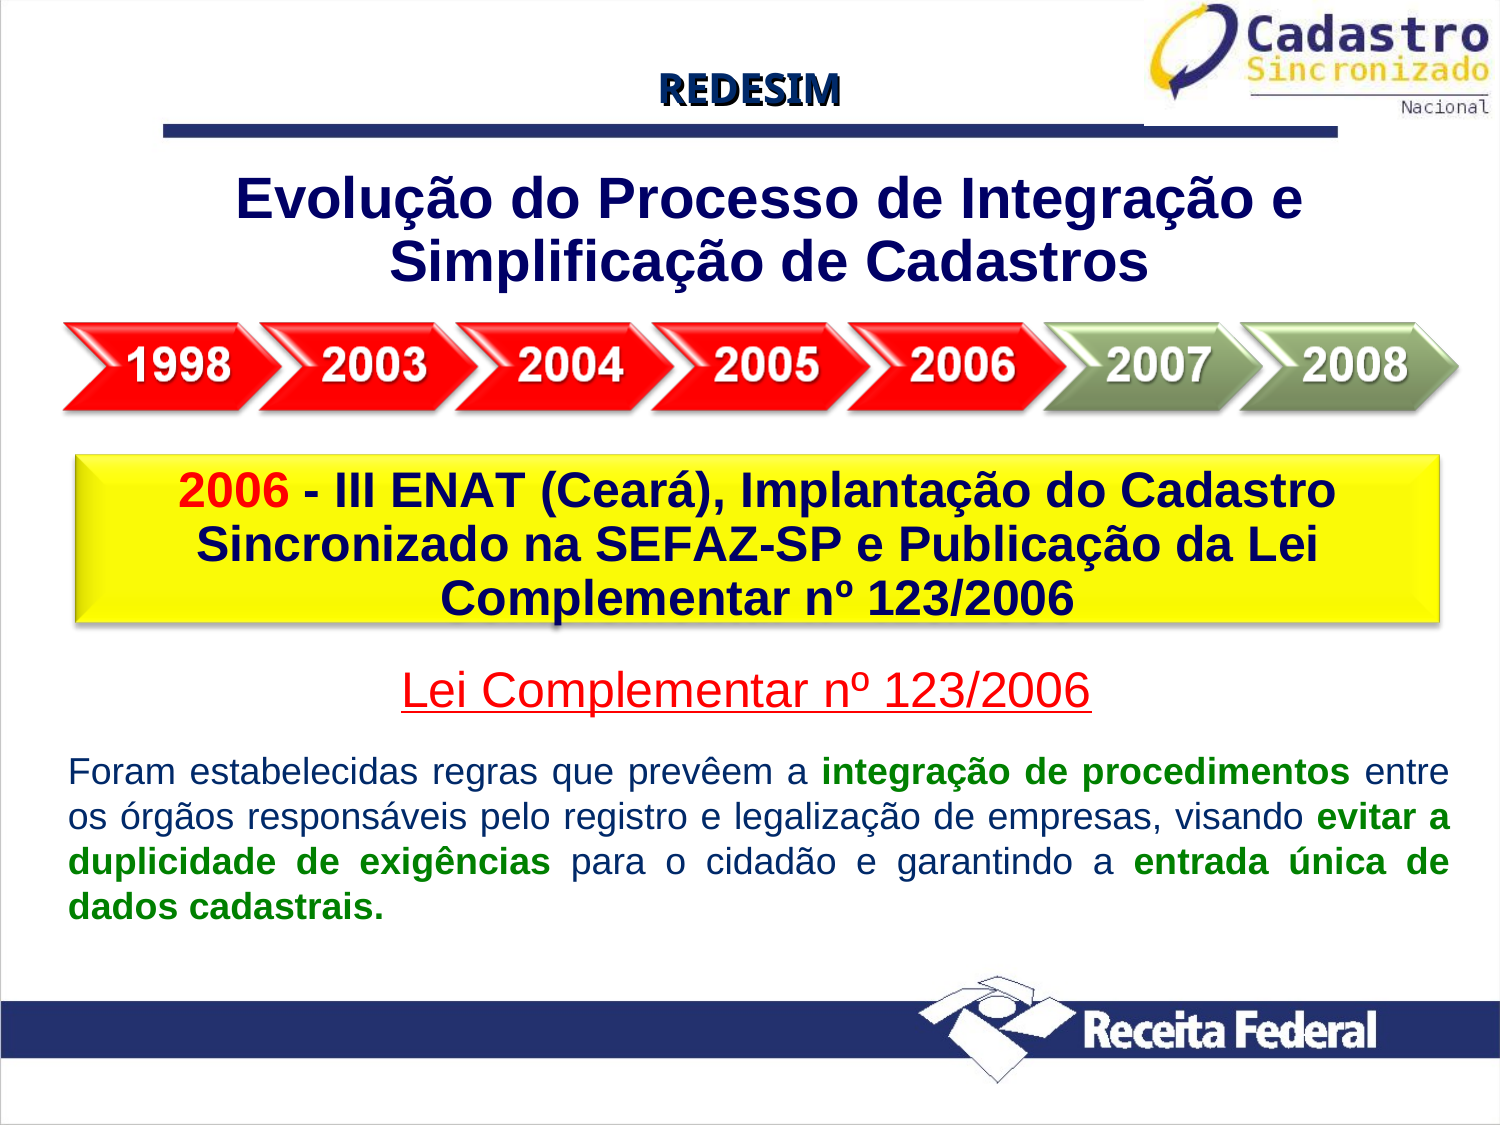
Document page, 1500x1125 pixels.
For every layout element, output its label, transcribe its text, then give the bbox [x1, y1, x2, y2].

picture [0, 0, 1500, 1125]
text_box 2006 - III ENAT (Ceará), Implantação do Cadastro Sincronizado na SEFAZ-SP e Publicação da Lei Complementar nº 123/2006 [76, 456, 1441, 622]
text_box Evolução do Processo de Integração e Simplificação de Cadastros [88, 160, 1452, 236]
text_box REDESIM [171, 54, 1329, 121]
text_box Foram estabelecidas regras que prevêem a integração de procedimentos entre os órgãos responsáveis pelo registro e legalização de empresas, visando evitar a duplicidade de exigências para o cidadão e garantindo a entrada única de dados cadastrais. [53, 739, 1465, 936]
text_box Lei Complementar nº 123/2006 [64, 656, 1429, 728]
